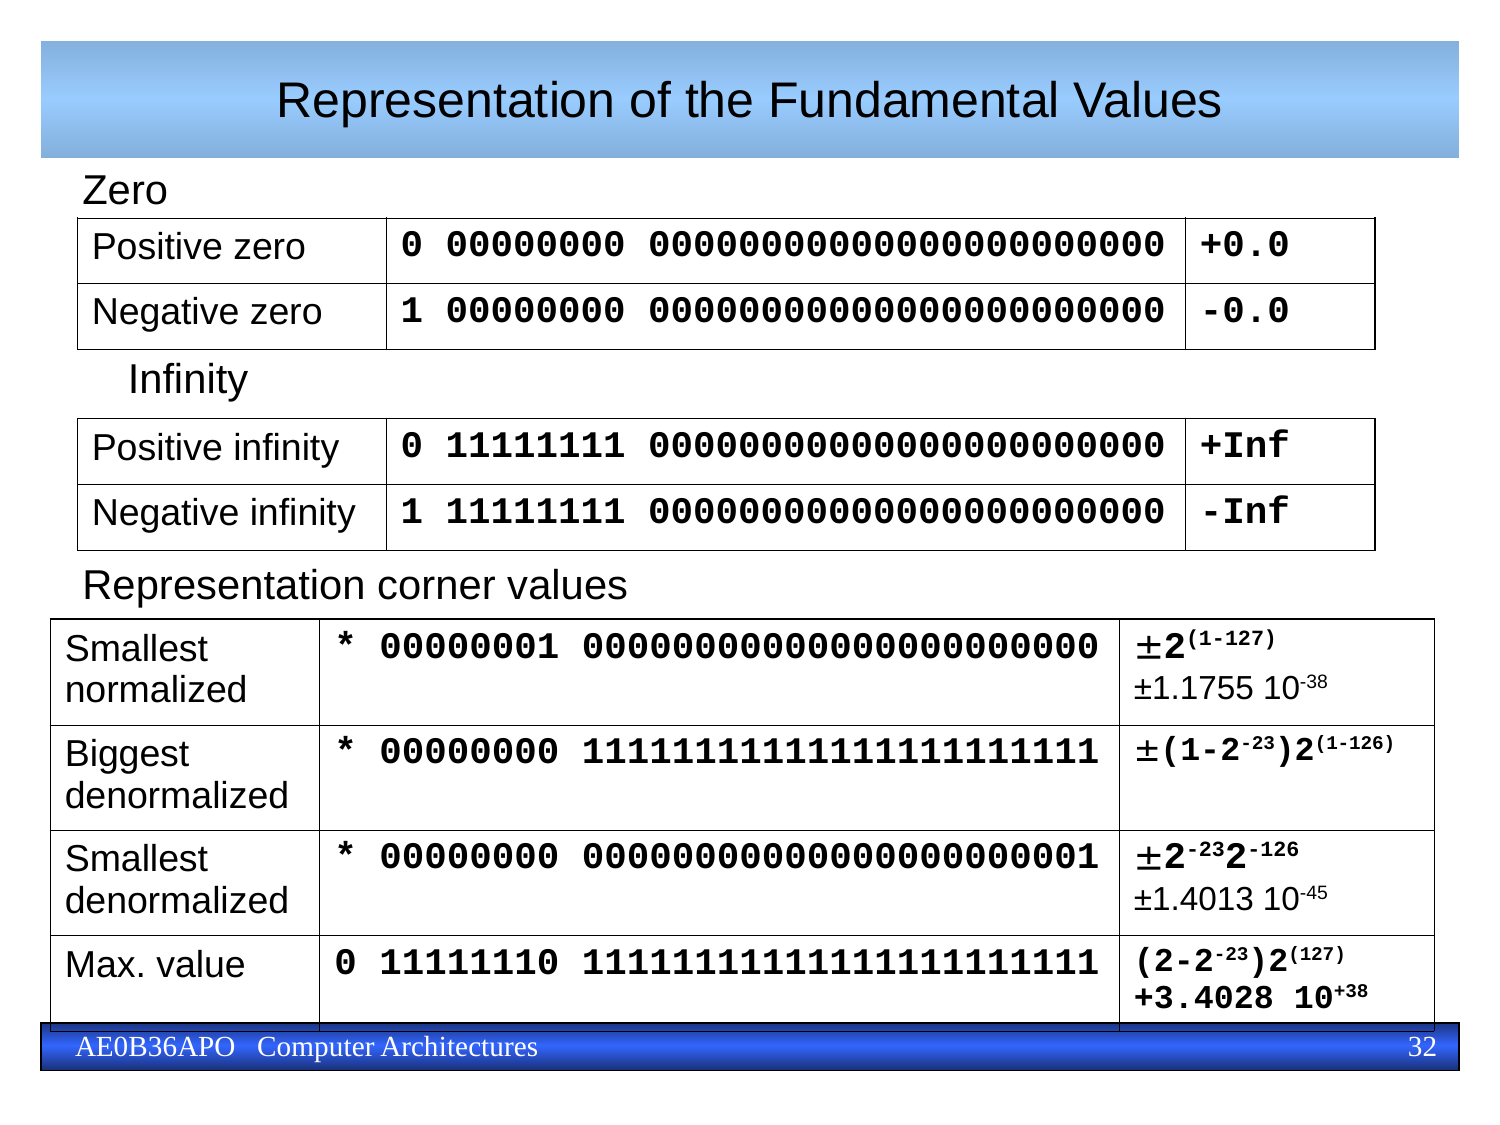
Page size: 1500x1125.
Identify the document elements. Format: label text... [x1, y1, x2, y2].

table_header Smallest normalized [51, 620, 319, 725]
table_cell (2-2-23)2(127) +3.4028 10+38 [1120, 936, 1434, 1031]
table_cell ±(1-2-23)2(1-126) [1120, 726, 1434, 830]
table_header +0.0 [1186, 219, 1374, 283]
table_cell Biggest denormalized [51, 726, 319, 830]
table_header * 00000001 00000000000000000000000 [320, 620, 1119, 725]
table_cell -0.0 [1186, 284, 1374, 349]
text_box Representation corner values [52, 550, 784, 616]
table_header Positive infinity [78, 419, 386, 484]
table_header +Inf [1186, 419, 1374, 484]
table_cell * 00000000 00000000000000000000001 [320, 831, 1119, 935]
table_cell ±2-232-126 ±1.4013 10-45 [1120, 831, 1434, 935]
table_cell Negative zero [78, 284, 386, 349]
table_header 0 00000000 00000000000000000000000 [387, 219, 1185, 283]
table_cell Smallest denormalized [51, 831, 319, 935]
table_header ±2(1-127) ±1.1755 10-38 [1120, 620, 1434, 725]
table_cell 1 00000000 00000000000000000000000 [387, 284, 1185, 349]
table_cell Negative infinity [78, 485, 386, 550]
text_box Infinity [98, 350, 264, 410]
table_cell * 00000000 11111111111111111111111 [320, 726, 1119, 830]
title Representation of the Fundamental Values [41, 41, 1459, 158]
table_cell Max. value [51, 936, 319, 1031]
table_cell 0 11111110 11111111111111111111111 [320, 936, 1119, 1031]
table_cell -Inf [1186, 485, 1374, 550]
table_header Positive zero [78, 219, 386, 283]
table_header 0 11111111 00000000000000000000000 [387, 419, 1185, 484]
text_box Zero [52, 155, 313, 221]
table_cell 1 11111111 00000000000000000000000 [387, 485, 1185, 550]
